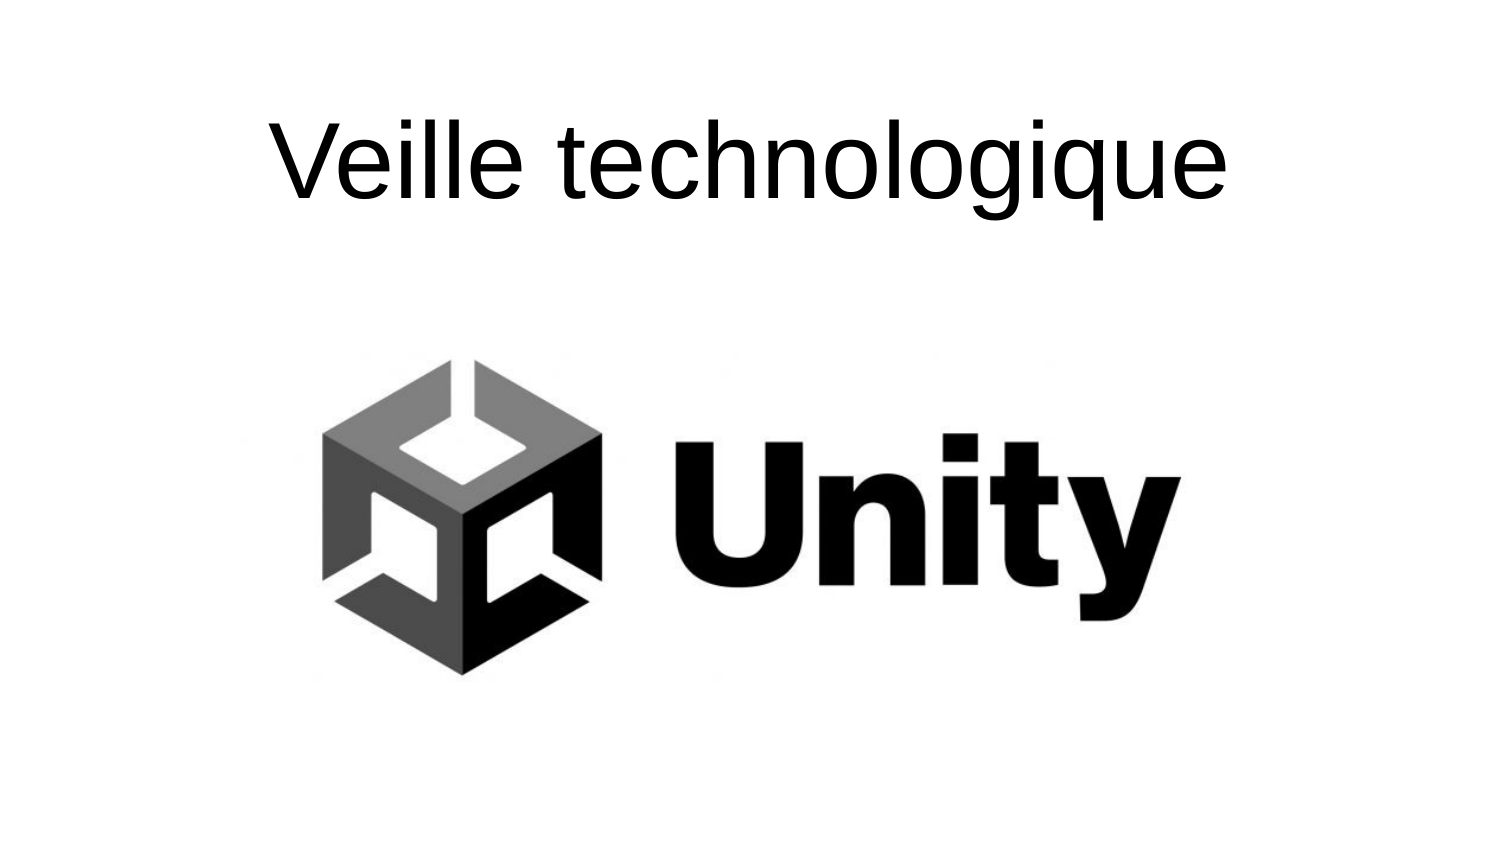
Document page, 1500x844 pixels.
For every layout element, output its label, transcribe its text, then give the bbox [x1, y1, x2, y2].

picture [238, 353, 1261, 683]
title Veille technologique [238, 85, 1261, 353]
